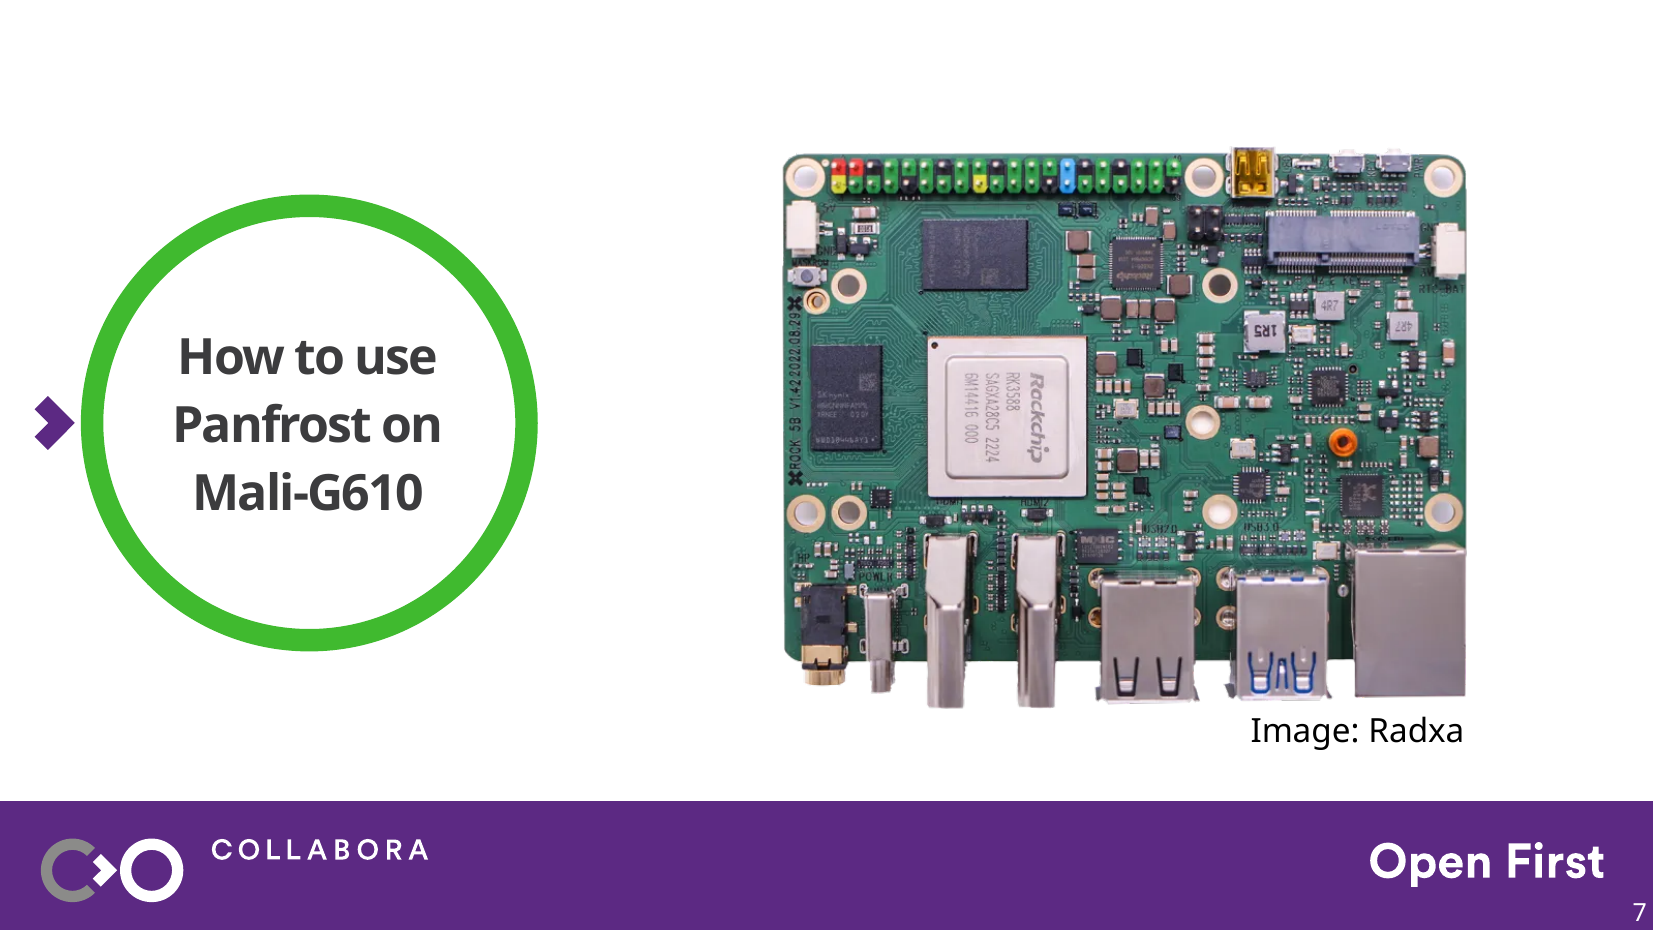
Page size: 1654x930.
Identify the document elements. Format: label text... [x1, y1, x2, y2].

picture [505, 0, 1653, 893]
title How to use Panfrost on Mali-G610 [78, 194, 505, 652]
text_box Image: Radxa [1057, 699, 1480, 757]
